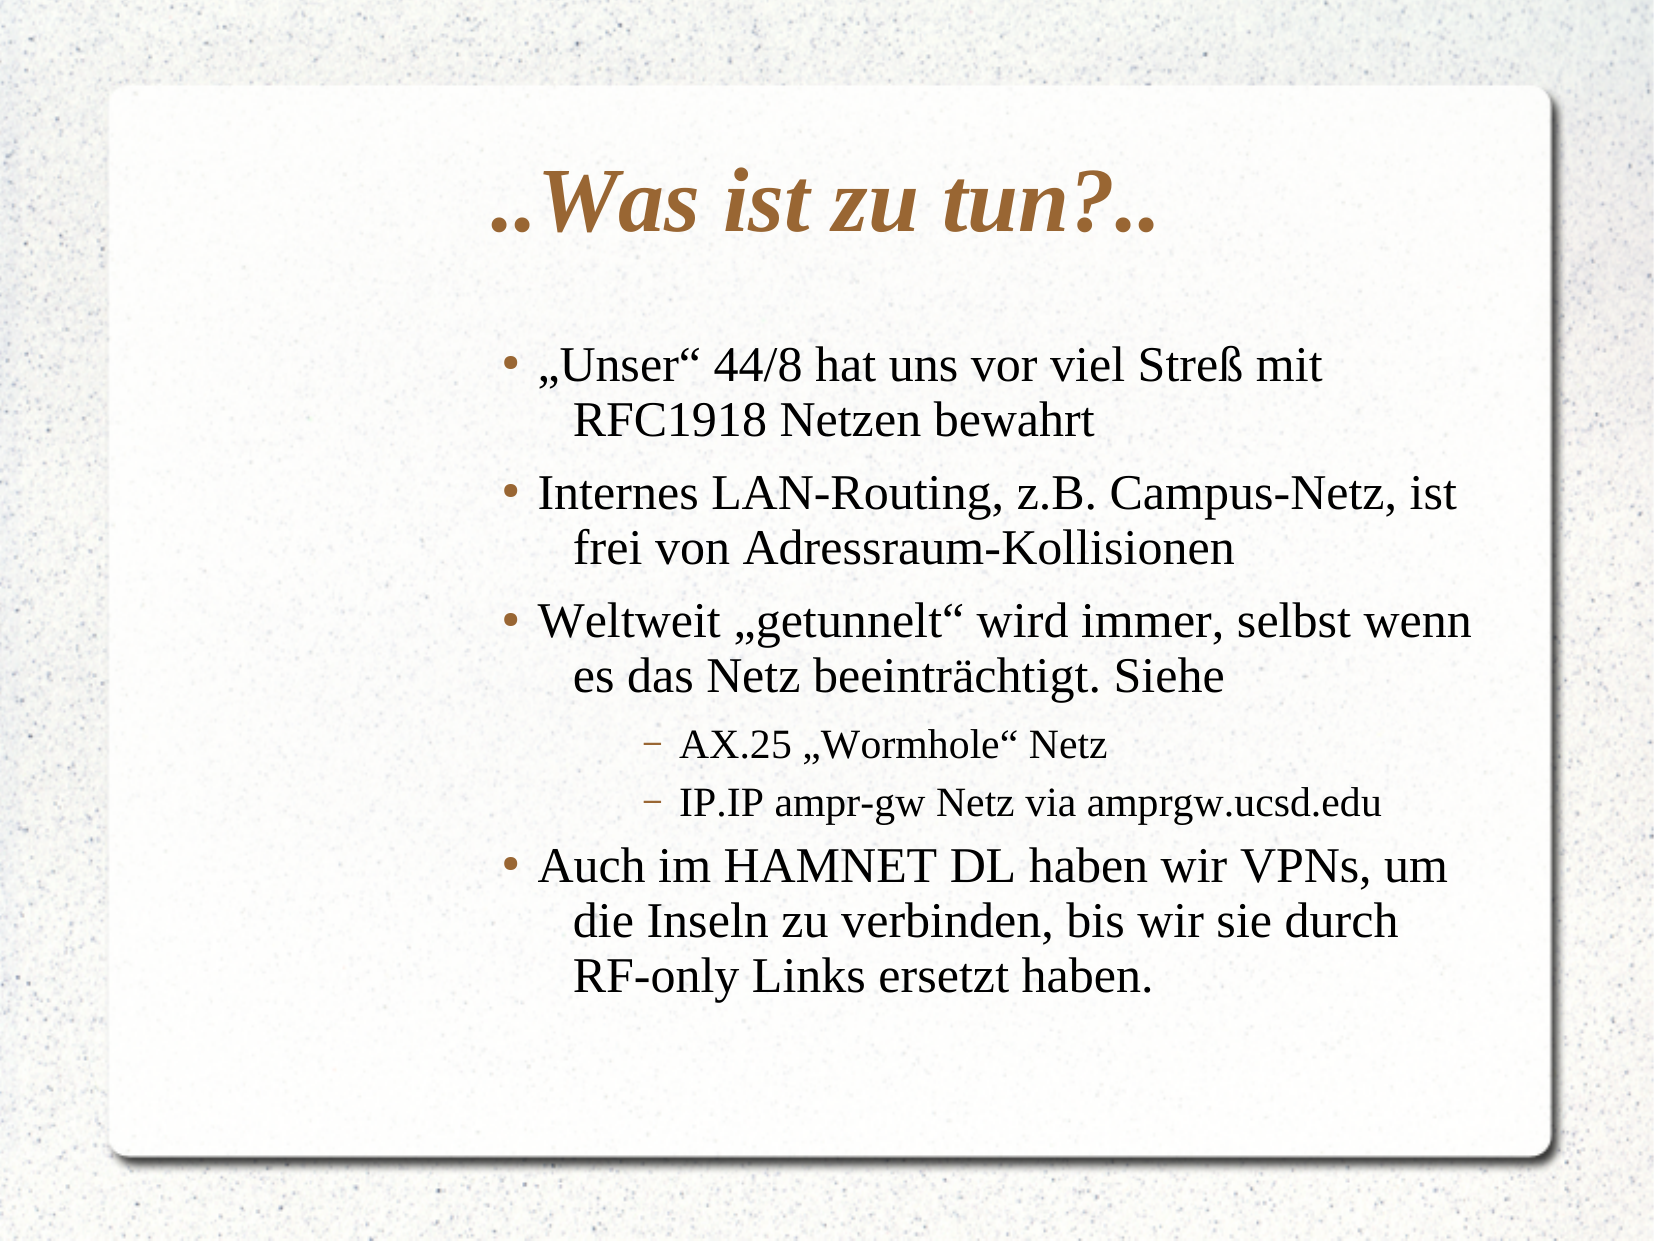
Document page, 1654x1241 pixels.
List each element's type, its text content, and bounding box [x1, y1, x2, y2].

list „Unser“ 44/8 hat uns vor viel Streß mit RFC1918 Netzen bewahrt Internes LAN-Routing, z.B. Campus-Netz, ist frei von Adressraum-Kollisionen Weltweit „getunnelt“ wird immer, selbst wenn es das Netz beeinträchtigt. Siehe AX.25 „Wormhole“ Netz IP.IP ampr-gw Netz via amprgw.ucsd.edu Auch im HAMNET DL haben wir VPNs, um die Inseln zu verbinden, bis wir sie durch RF-only Links ersetzt haben. [147, 336, 1506, 1077]
title ..Was ist zu tun?.. [118, 104, 1536, 297]
picture [0, 0, 1654, 1241]
